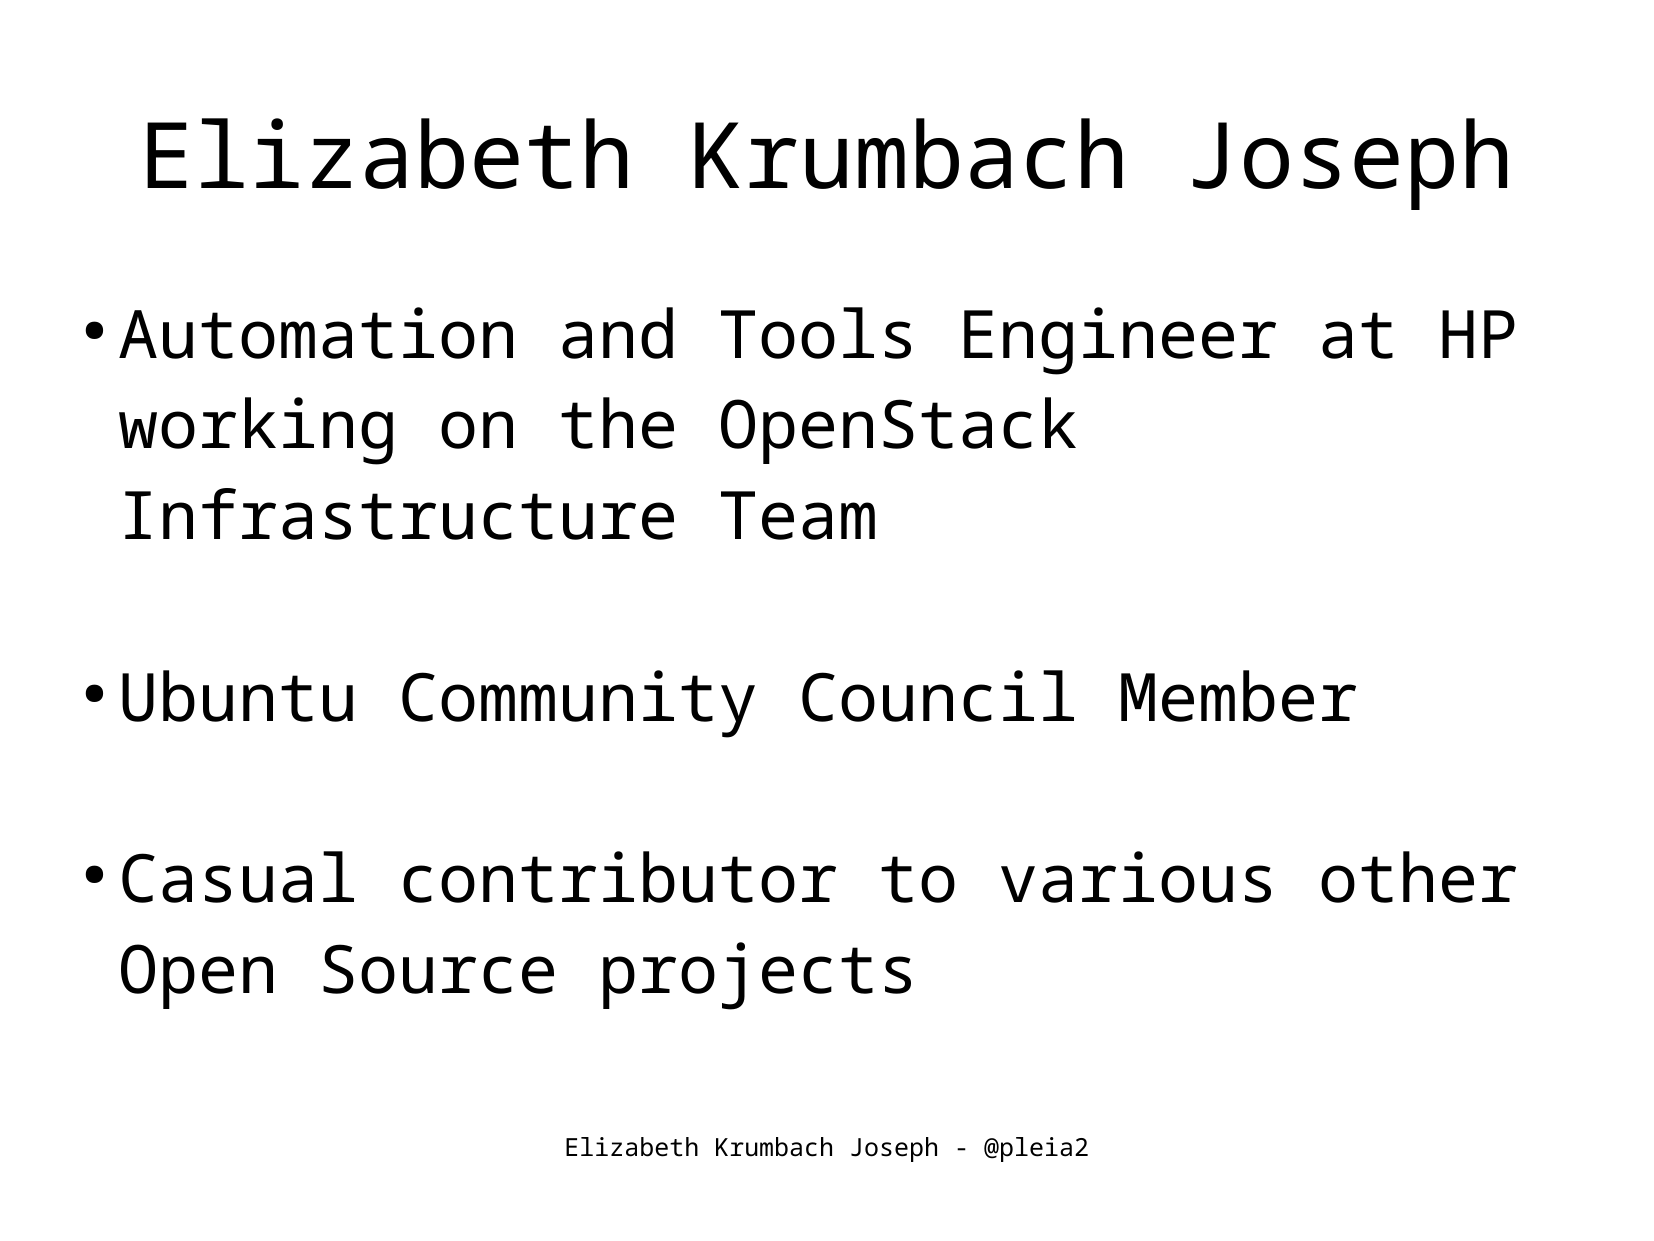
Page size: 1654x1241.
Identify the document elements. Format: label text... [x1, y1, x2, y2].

subtitle Automation and Tools Engineer at HP working on the OpenStack Infrastructure Team Ubuntu Community Council Member Casual contributor to various other Open Source projects [82, 290, 1571, 1010]
title Elizabeth Krumbach Joseph [82, 49, 1571, 257]
